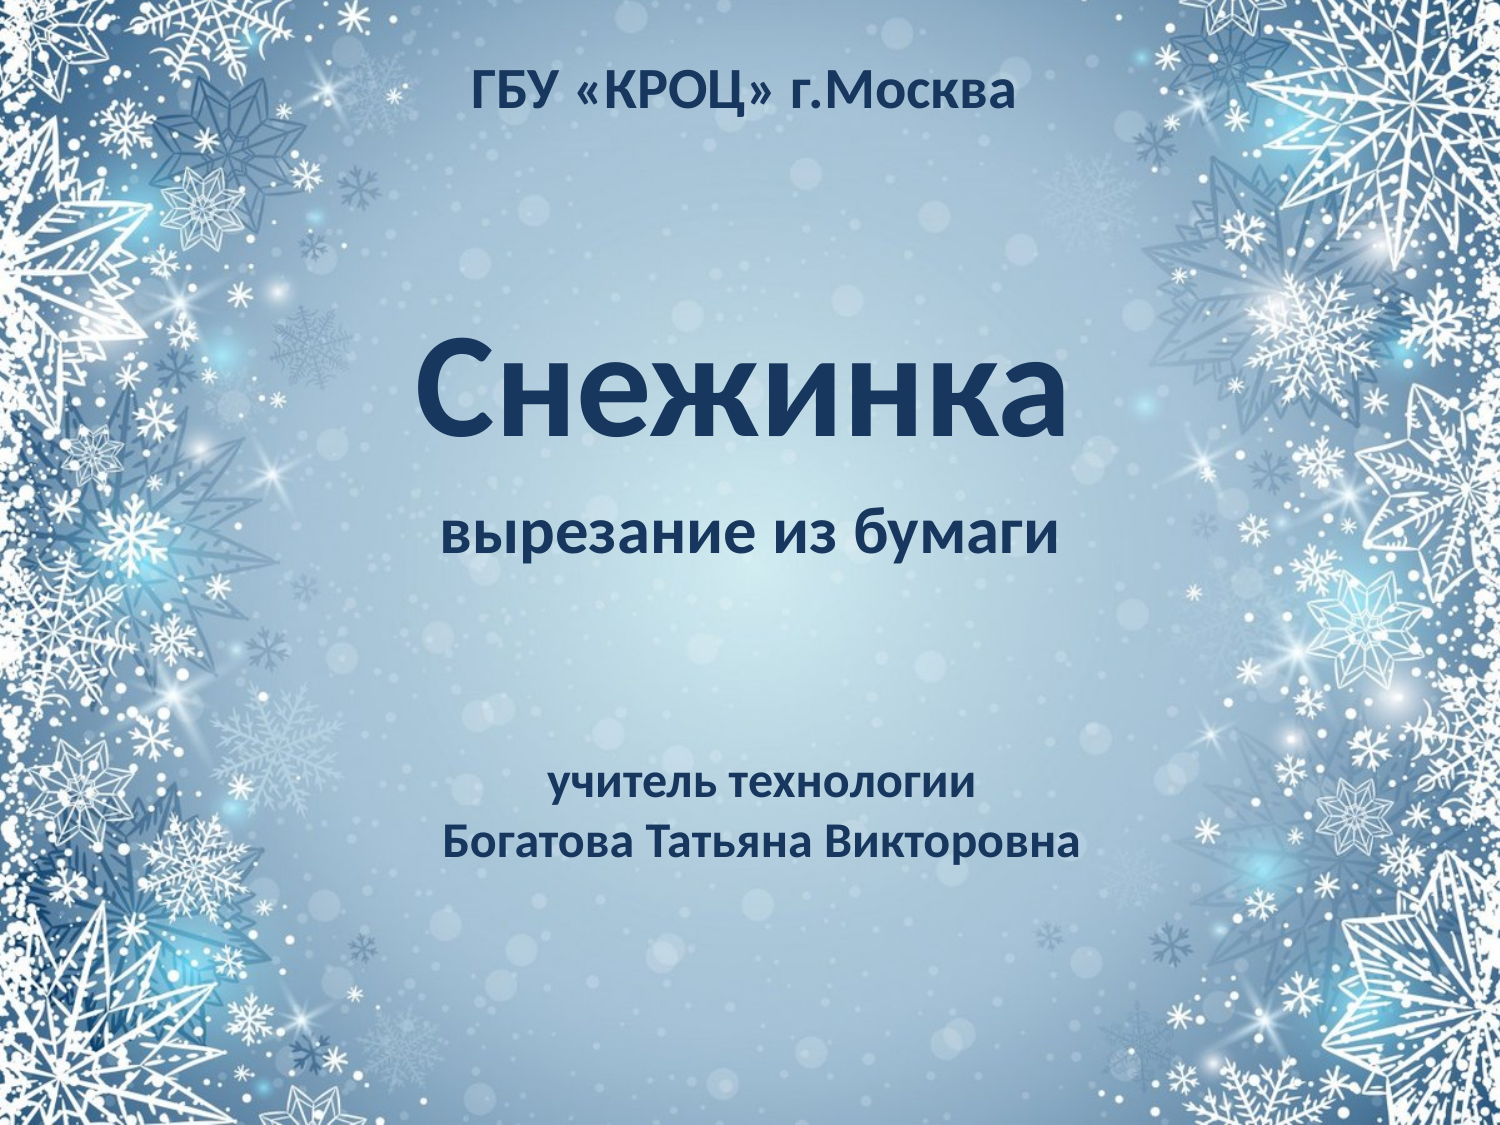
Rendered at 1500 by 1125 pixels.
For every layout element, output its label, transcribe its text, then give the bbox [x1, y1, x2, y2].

text_box учитель технологии Богатова Татьяна Викторовна [265, 739, 1258, 876]
text_box вырезание из бумаги [407, 479, 1093, 576]
text_box ГБУ «КРОЦ» г.Москва [336, 42, 1152, 129]
text_box Снежинка [324, 278, 1164, 476]
picture [0, 0, 1500, 1125]
